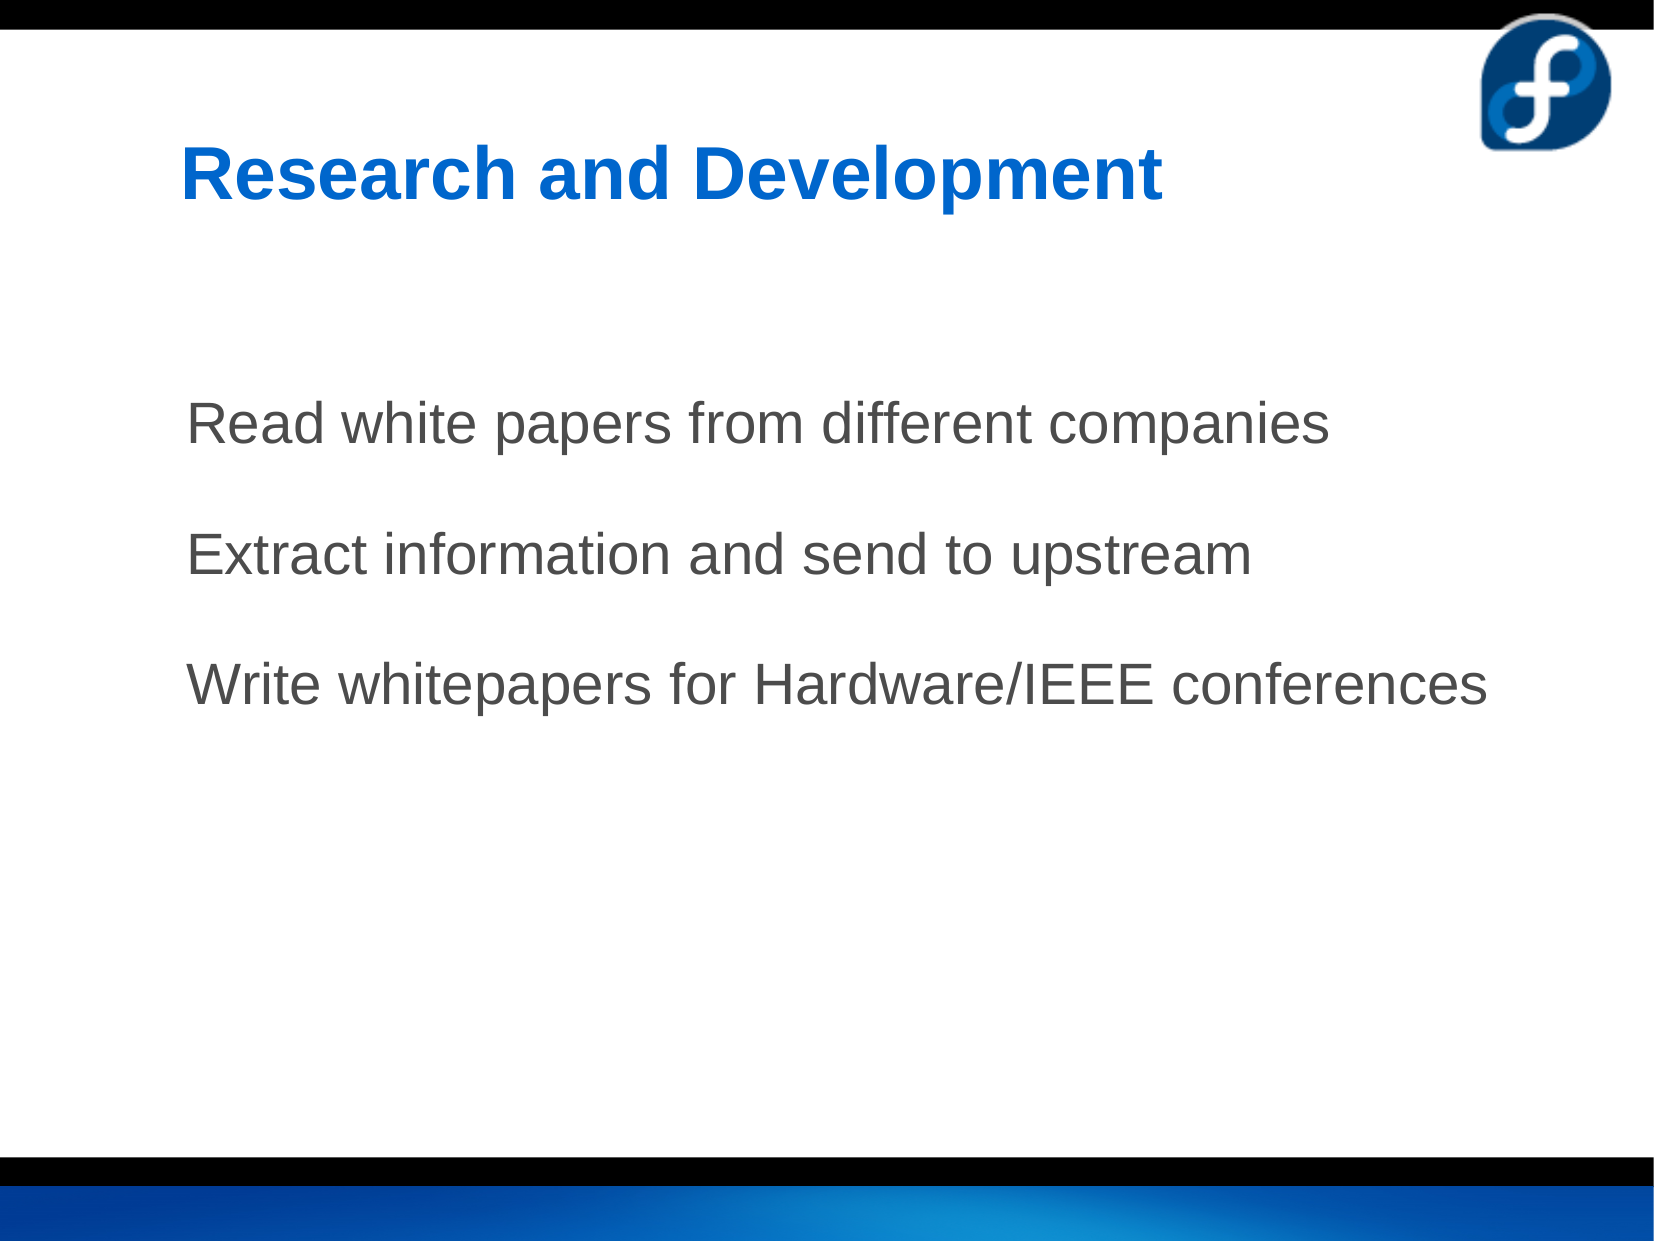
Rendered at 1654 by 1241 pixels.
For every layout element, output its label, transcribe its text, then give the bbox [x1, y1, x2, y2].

text_box Read white papers from different companies Extract information and send to upstream Write whitepapers for Hardware/IEEE conferences [171, 383, 1505, 724]
picture [838, 12, 1622, 254]
picture [0, 1186, 1654, 1241]
text_box Research and Development [165, 124, 1180, 223]
